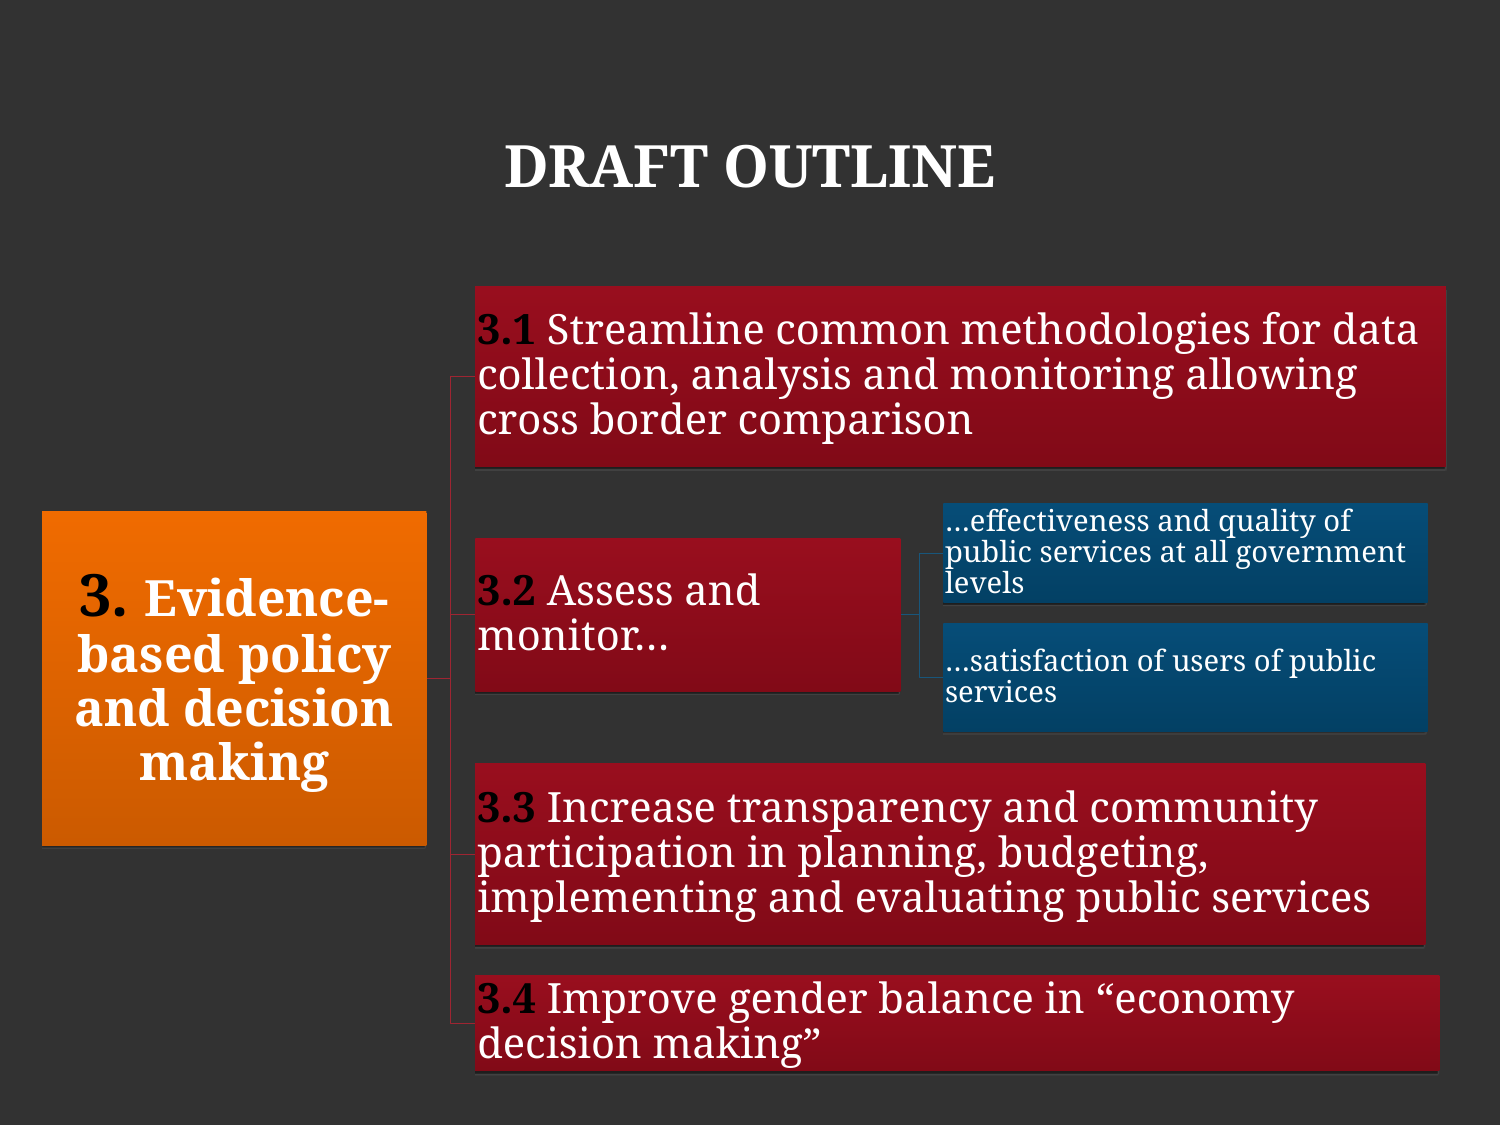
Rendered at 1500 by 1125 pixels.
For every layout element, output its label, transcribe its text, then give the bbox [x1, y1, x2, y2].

text_box …satisfaction of users of public services [943, 623, 1428, 732]
text_box 3. Evidence-based policy and decision making [42, 511, 427, 846]
title DRAFT OUTLINE [53, 60, 1447, 278]
text_box 3.1 Streamline common methodologies for data collection, analysis and monitoring allowing cross border comparison [475, 286, 1446, 467]
text_box 3.4 Improve gender balance in “economy decision making” [475, 975, 1440, 1071]
text_box 3.2 Assess and monitor… [475, 538, 901, 692]
text_box …effectiveness and quality of public services at all government levels [943, 503, 1428, 603]
text_box 3.3 Increase transparency and community participation in planning, budgeting, implementing and evaluating public services [475, 763, 1426, 945]
